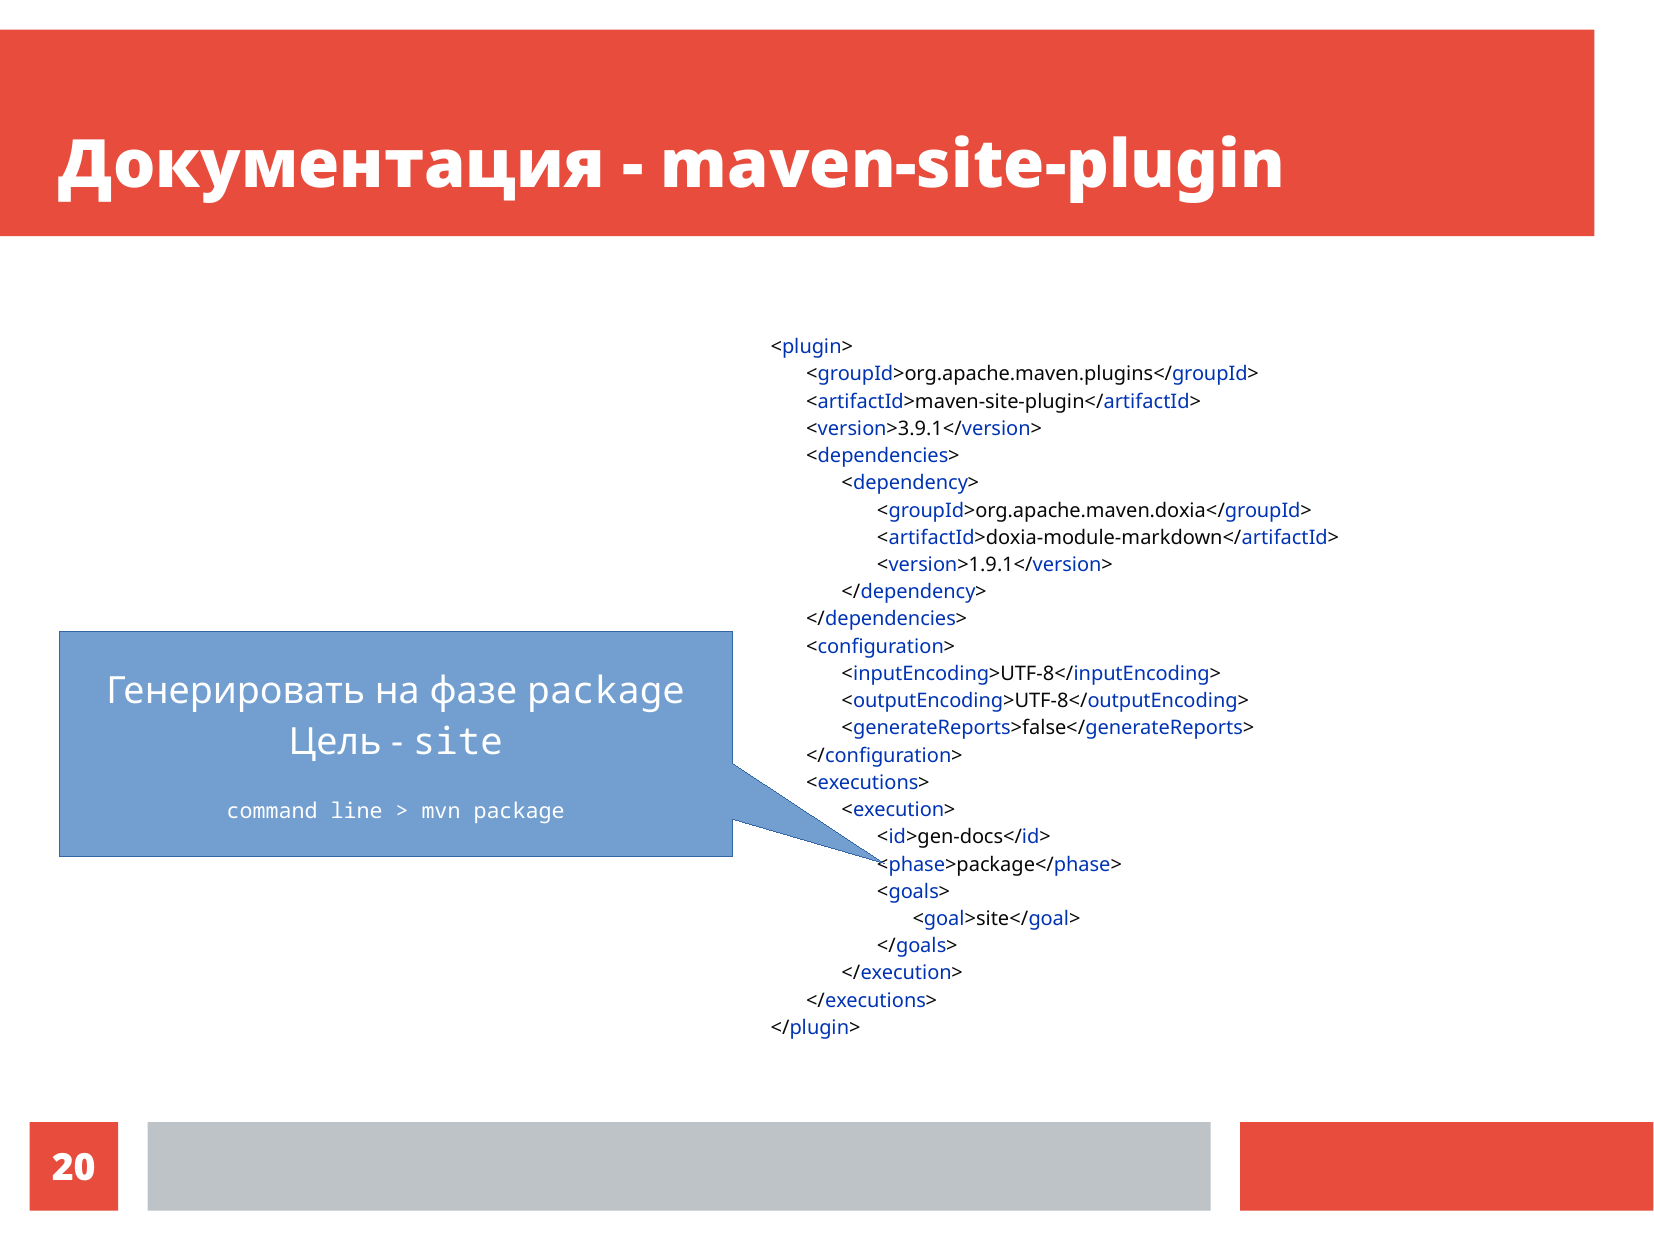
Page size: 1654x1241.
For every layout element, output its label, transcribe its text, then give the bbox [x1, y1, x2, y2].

title Документация - maven-site-plugin [59, 59, 1595, 207]
text_box Генерировать на фазе package Цель - site command line > mvn package [59, 631, 885, 864]
text_box <plugin> <groupId>org.apache.maven.plugins</groupId> <artifactId>maven-site-plugin</artifactId> <version>3.9.1</version> <dependencies> <dependency> <groupId>org.apache.maven.doxia</groupId> <artifactId>doxia-module-markdown</artifactId> <version>1.9.1</version> </dependency> </dependencies> <configuration> <inputEncoding>UTF-8</inputEncoding> <outputEncoding>UTF-8</outputEncoding> <generateReports>false</generateReports> </configuration> <executions> <execution> <id>gen-docs</id> <phase>package</phase> <goals> <goal>site</goal> </goals> </execution> </executions> </plugin> [755, 324, 1565, 1093]
